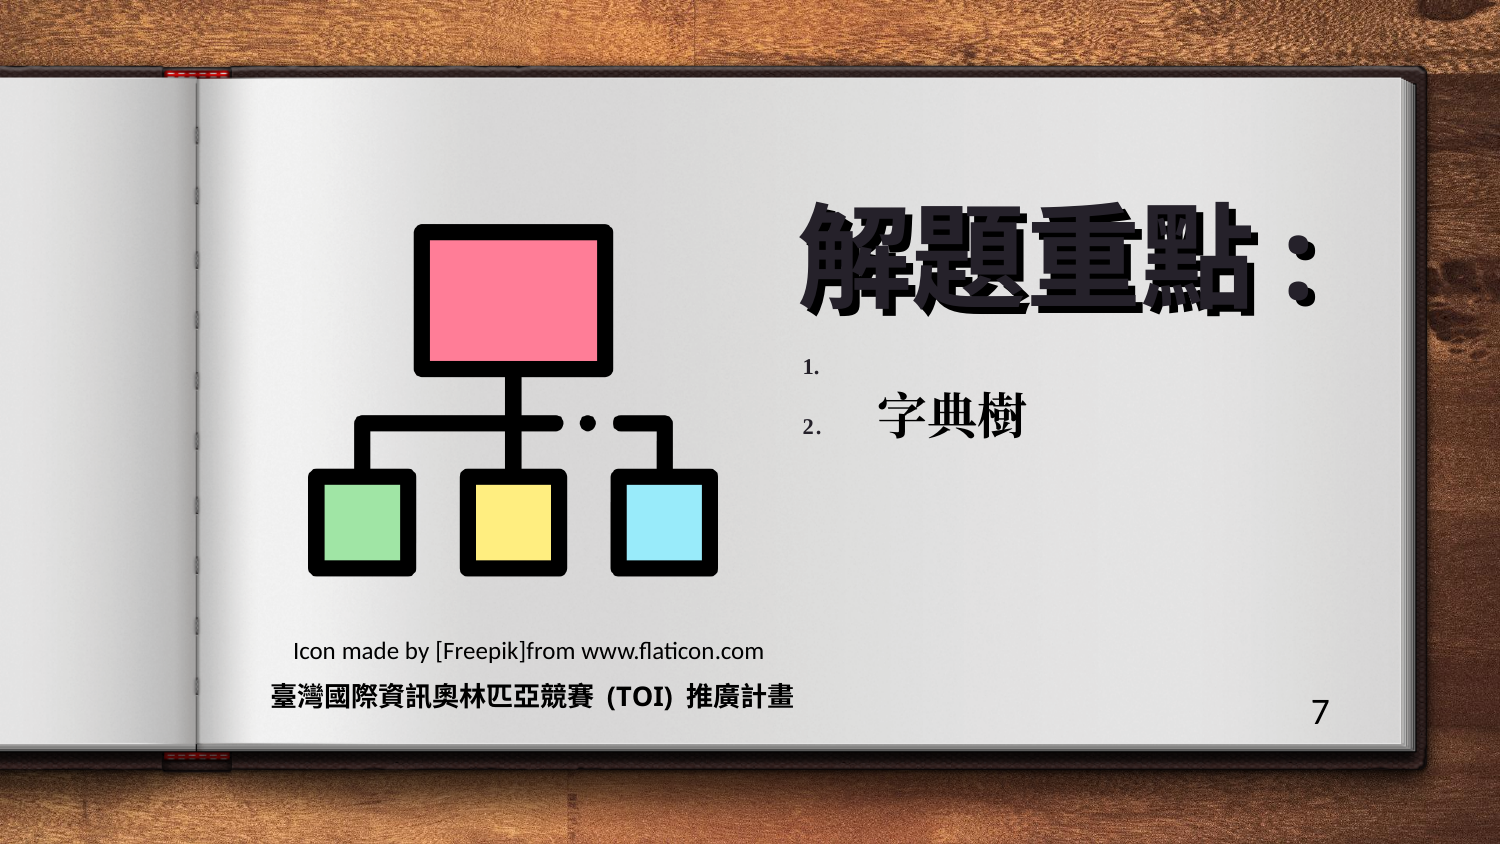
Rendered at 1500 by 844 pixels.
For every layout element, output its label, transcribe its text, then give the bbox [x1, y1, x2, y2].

picture [308, 195, 718, 606]
text_box Icon made by [Freepik]from www.flaticon.com [278, 627, 867, 672]
subtitle 字典樹 [787, 309, 1361, 584]
title 解題重點: [782, 146, 1313, 338]
text_box [1295, 672, 1386, 737]
